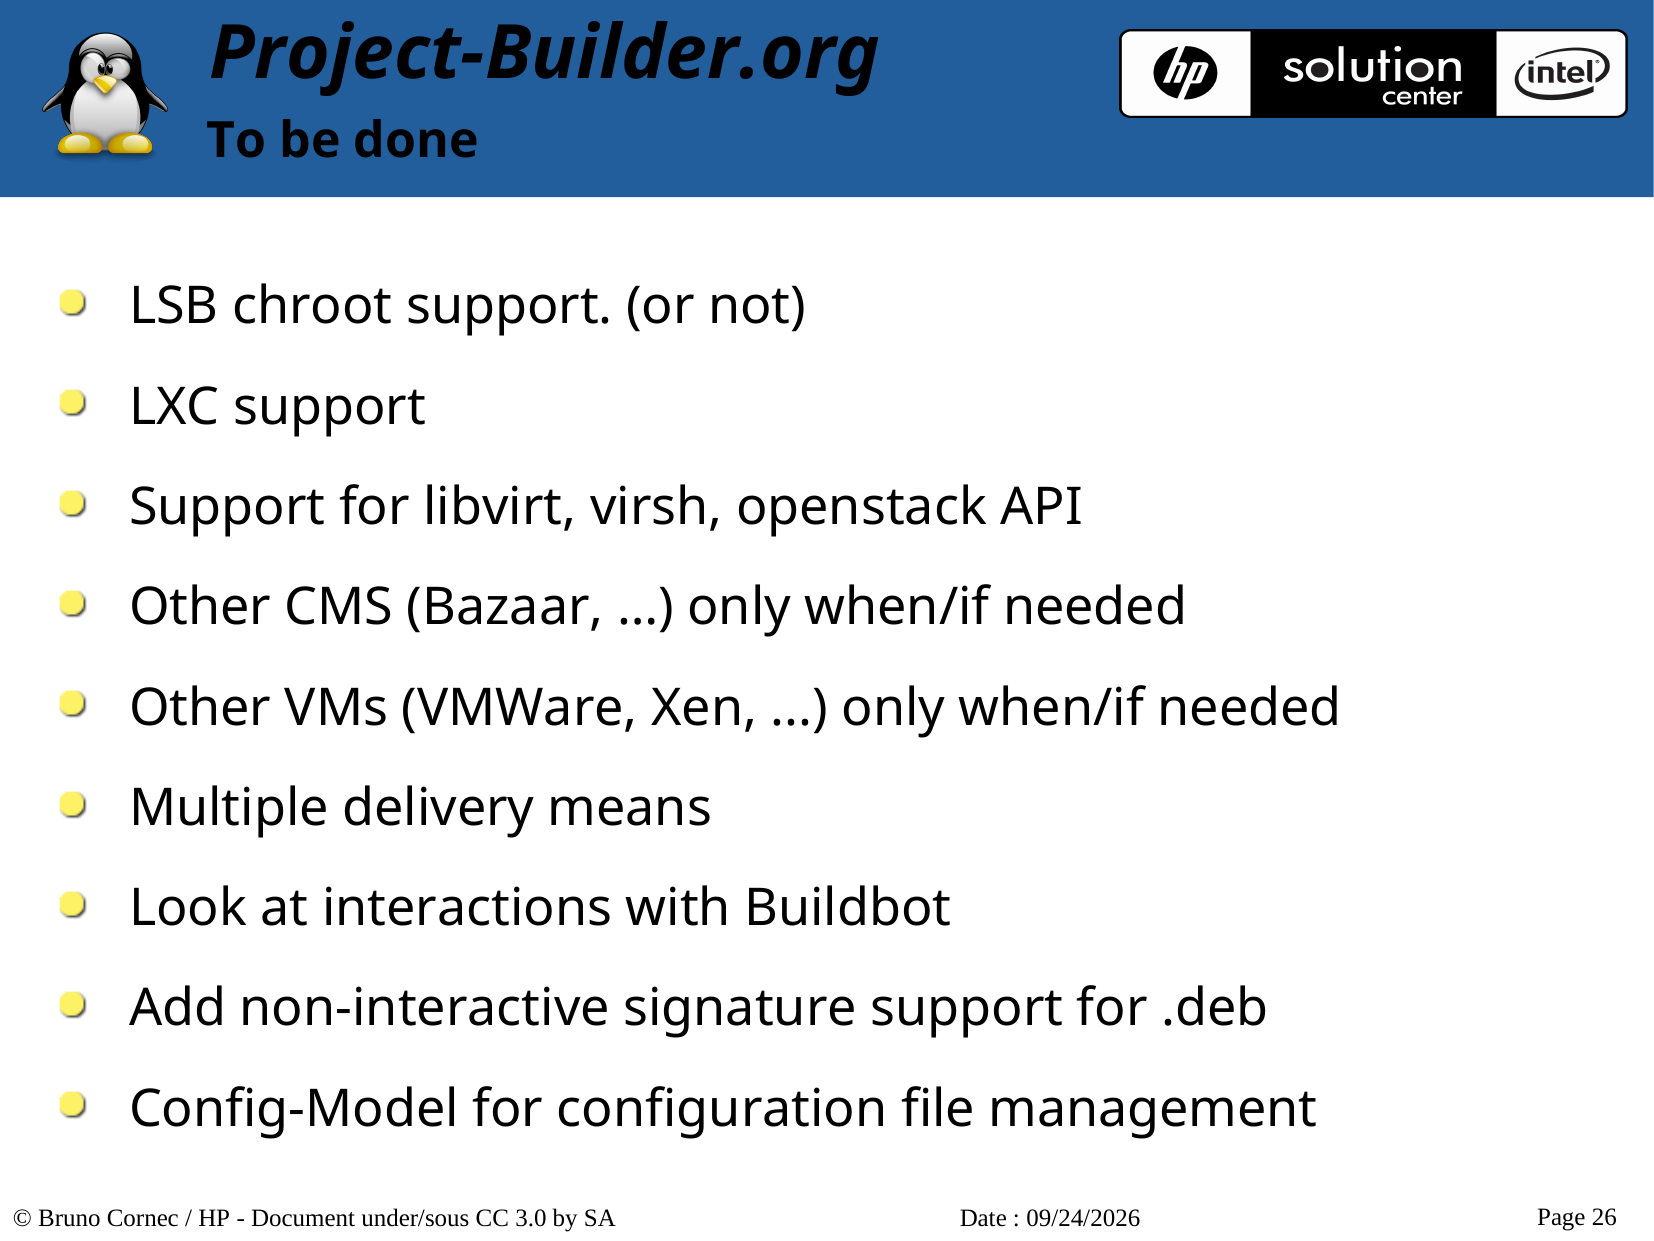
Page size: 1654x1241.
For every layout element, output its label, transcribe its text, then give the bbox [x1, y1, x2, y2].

title To be done [206, 59, 1121, 221]
picture [58, 1097, 89, 1121]
picture [1119, 29, 1628, 118]
list LSB chroot support. (or not) LXC support Support for libvirt, virsh, openstack API Other CMS (Bazaar, …) only when/if needed Other VMs (VMWare, Xen, ...) only when/if needed Multiple delivery means Look at interactions with Buildbot Add non-interactive signature support for .deb Config-Model for configuration file management [46, 268, 1654, 1097]
picture [42, 29, 168, 167]
